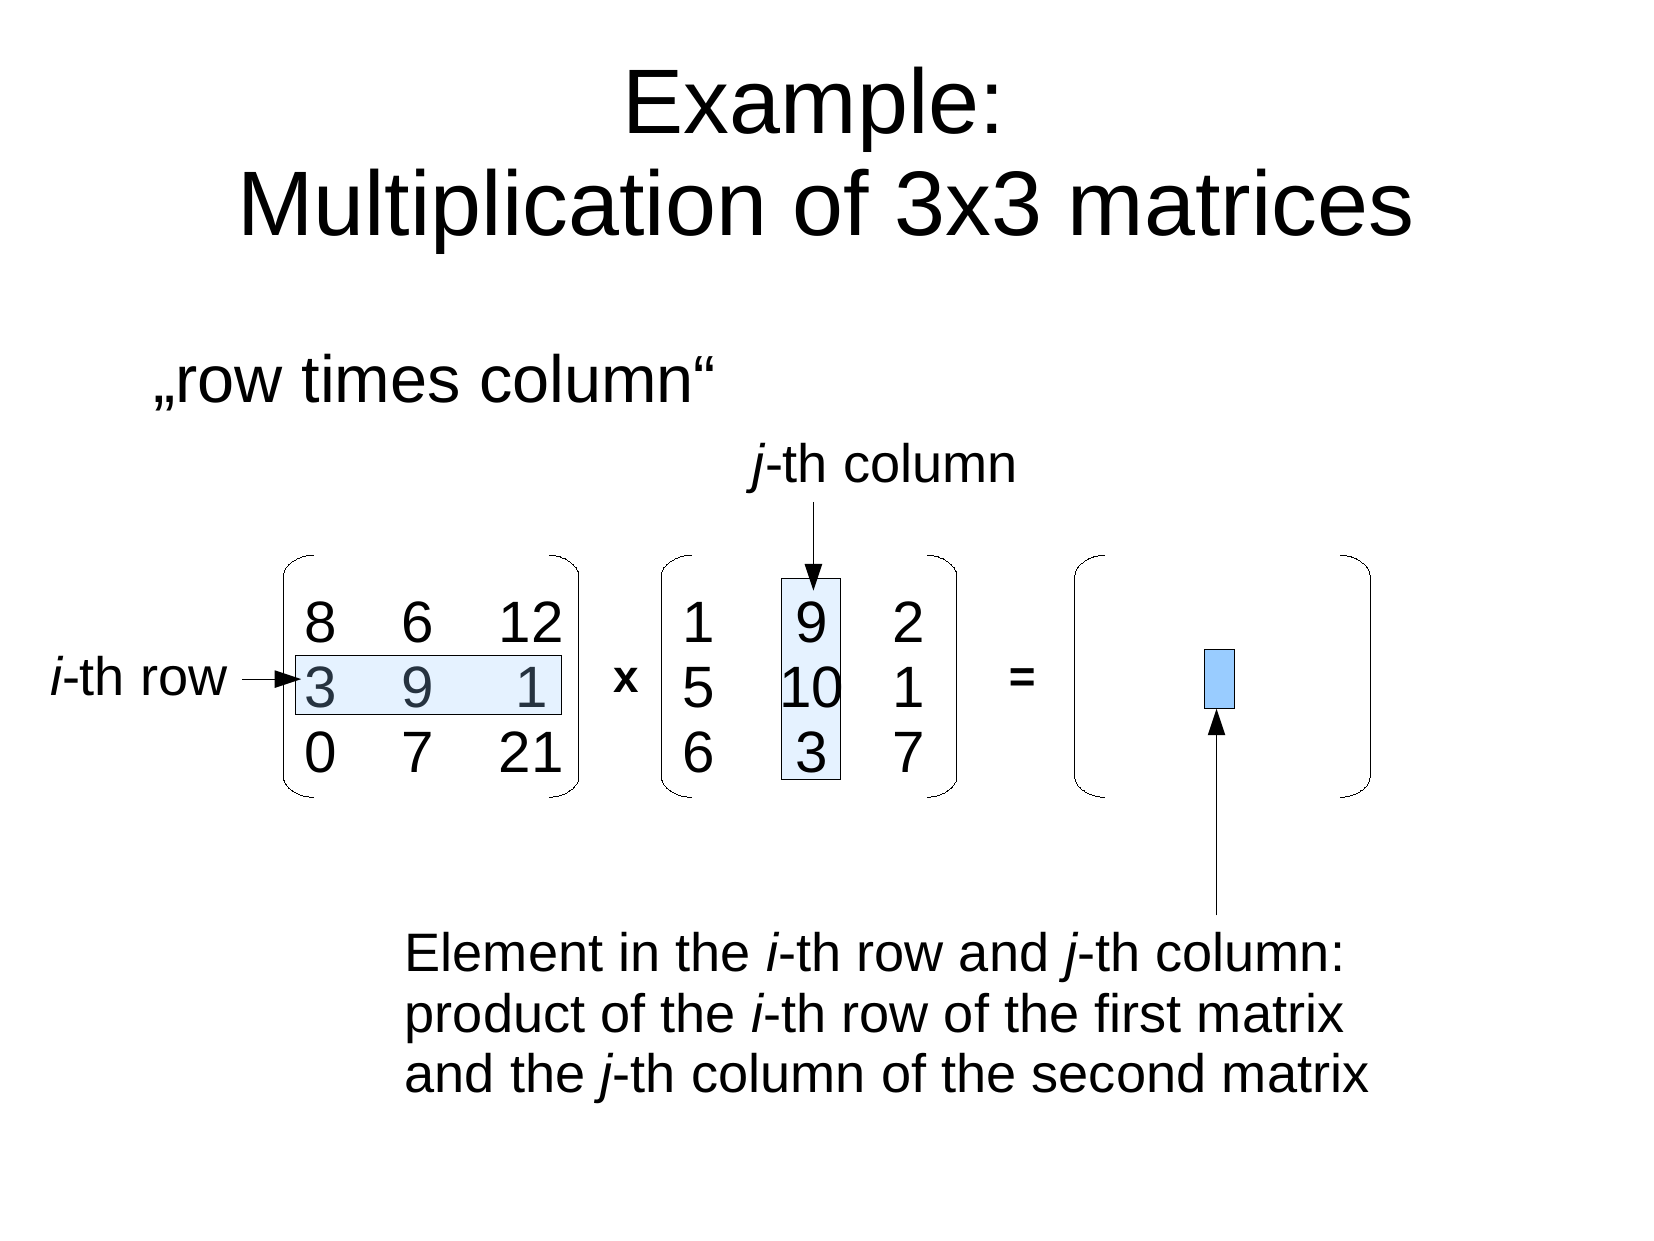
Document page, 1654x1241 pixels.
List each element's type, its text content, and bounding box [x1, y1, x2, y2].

text_box 8 6 12 3 9 1 0 7 21 [289, 582, 580, 792]
text_box j-th column [738, 426, 1034, 502]
text_box [817, 578, 841, 582]
text_box x [598, 643, 654, 711]
list „row times column“ [82, 342, 1571, 461]
text_box [781, 578, 810, 582]
text_box 1 9 2 5 10 1 6 3 7 [667, 582, 1022, 792]
text_box = [1022, 643, 1050, 711]
text_box Element in the i-th row and j-th column: product of the i-th row of the first matrix and the j-th column of the second matrix [389, 915, 1412, 1112]
text_box i-th row [35, 639, 243, 715]
text_box [1204, 649, 1235, 709]
title Example: Multiplication of 3x3 matrices [82, 49, 1571, 257]
text_box [295, 655, 562, 715]
